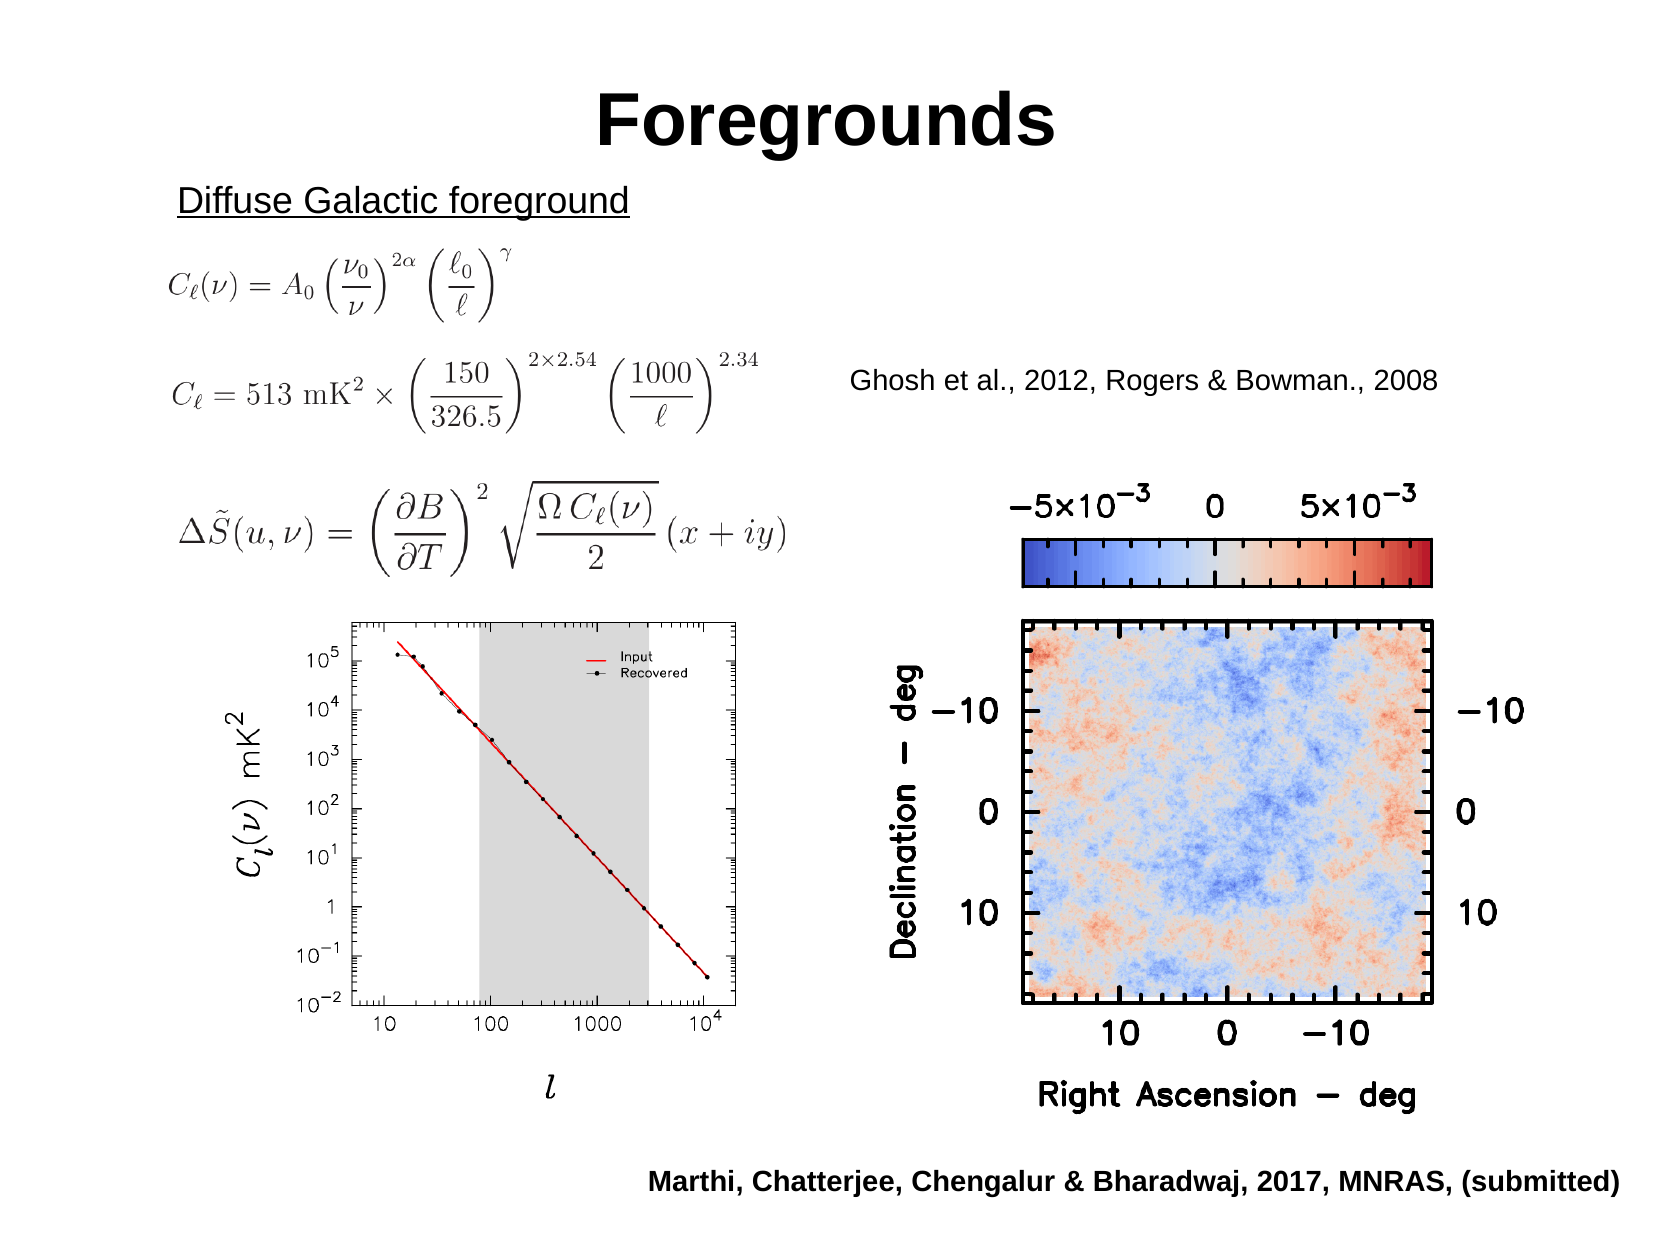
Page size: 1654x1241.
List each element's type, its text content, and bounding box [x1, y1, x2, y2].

picture [222, 620, 737, 1101]
picture [884, 475, 1534, 1117]
picture [176, 477, 788, 581]
title Foregrounds [82, 49, 1571, 188]
subtitle Ghosh et al., 2012, Rogers & Bowman., 2008 [849, 346, 1548, 415]
picture [165, 243, 517, 326]
title Diffuse Galactic foreground [177, 171, 1571, 231]
picture [170, 348, 759, 438]
text_box Marthi, Chatterjee, Chengalur & Bharadwaj, 2017, MNRAS, (submitted) [625, 1145, 1622, 1217]
title [82, 188, 1571, 981]
